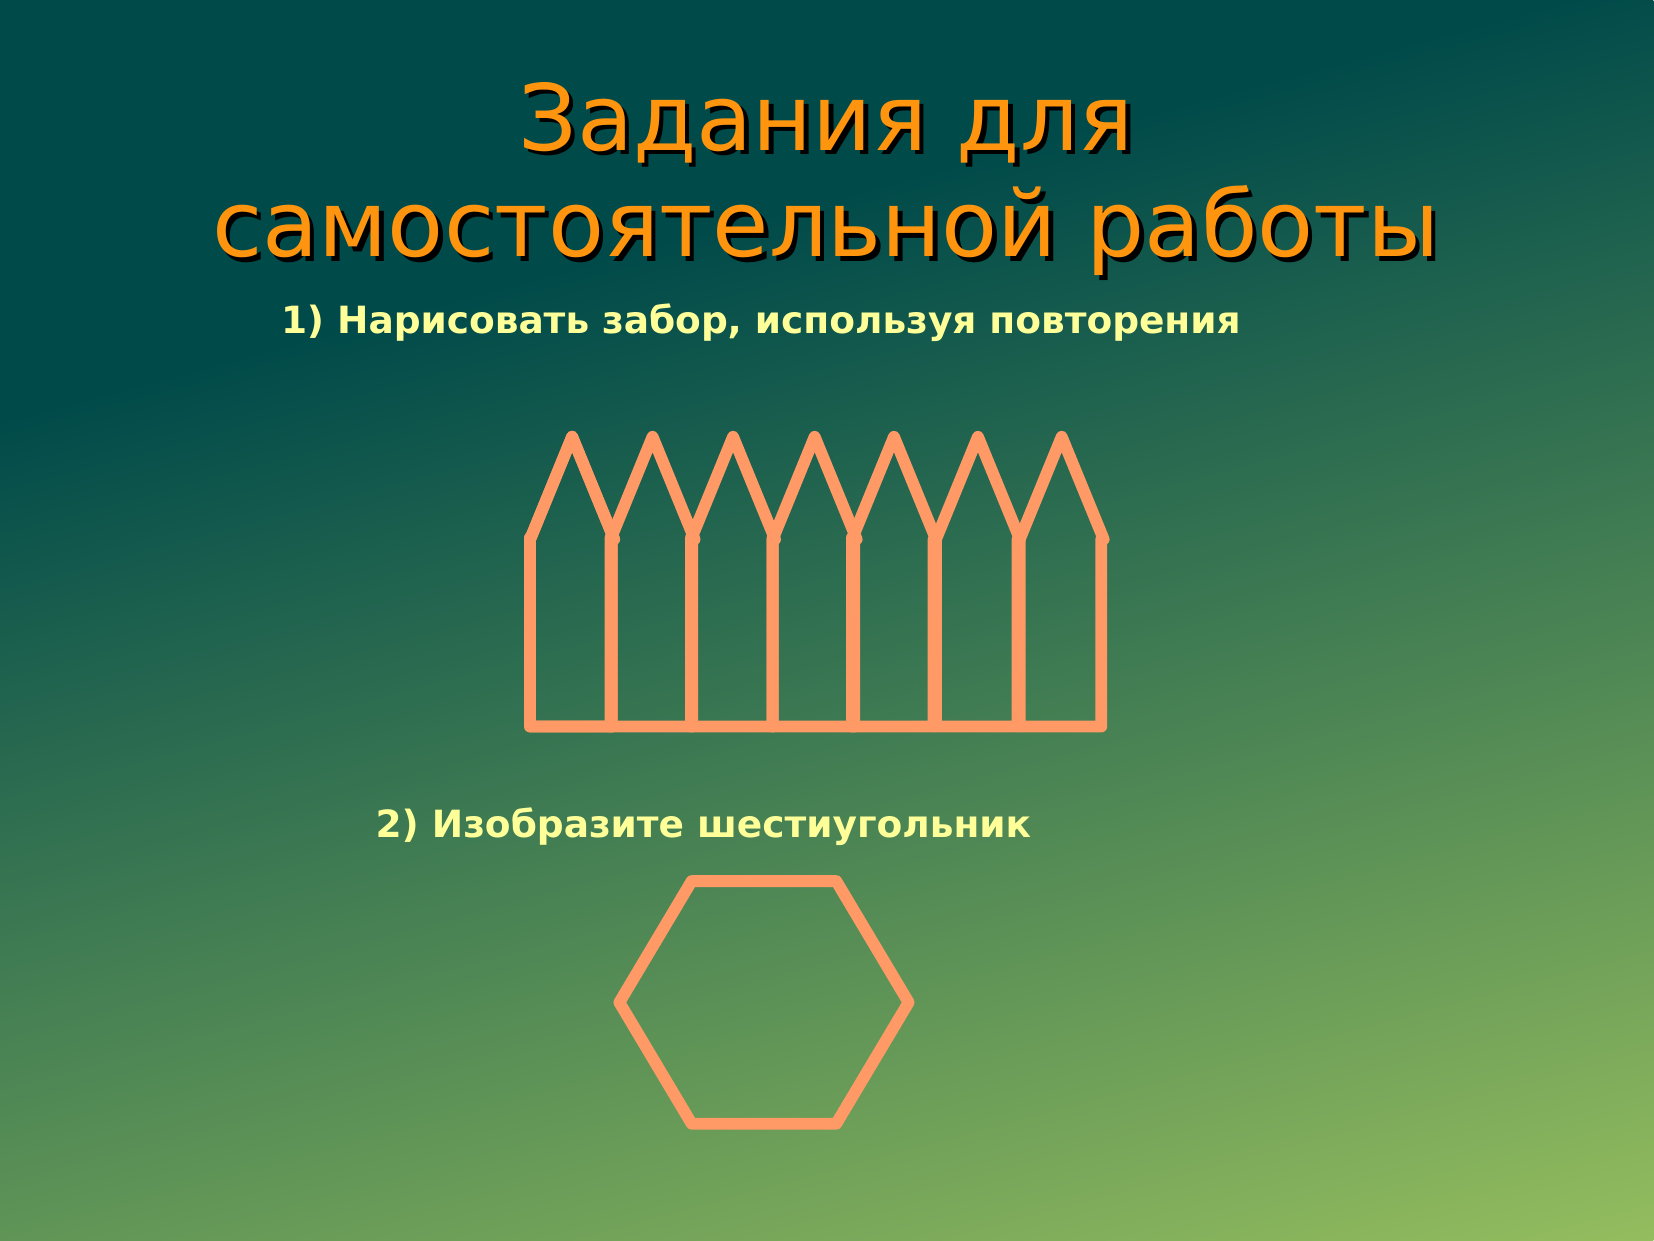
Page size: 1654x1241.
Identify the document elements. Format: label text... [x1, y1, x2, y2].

title Задания для самостоятельной работы [82, 64, 1571, 279]
text_box 1) Нарисовать забор, используя повторения [266, 291, 1384, 394]
text_box 2) Изобразите шестиугольник [360, 795, 1315, 882]
